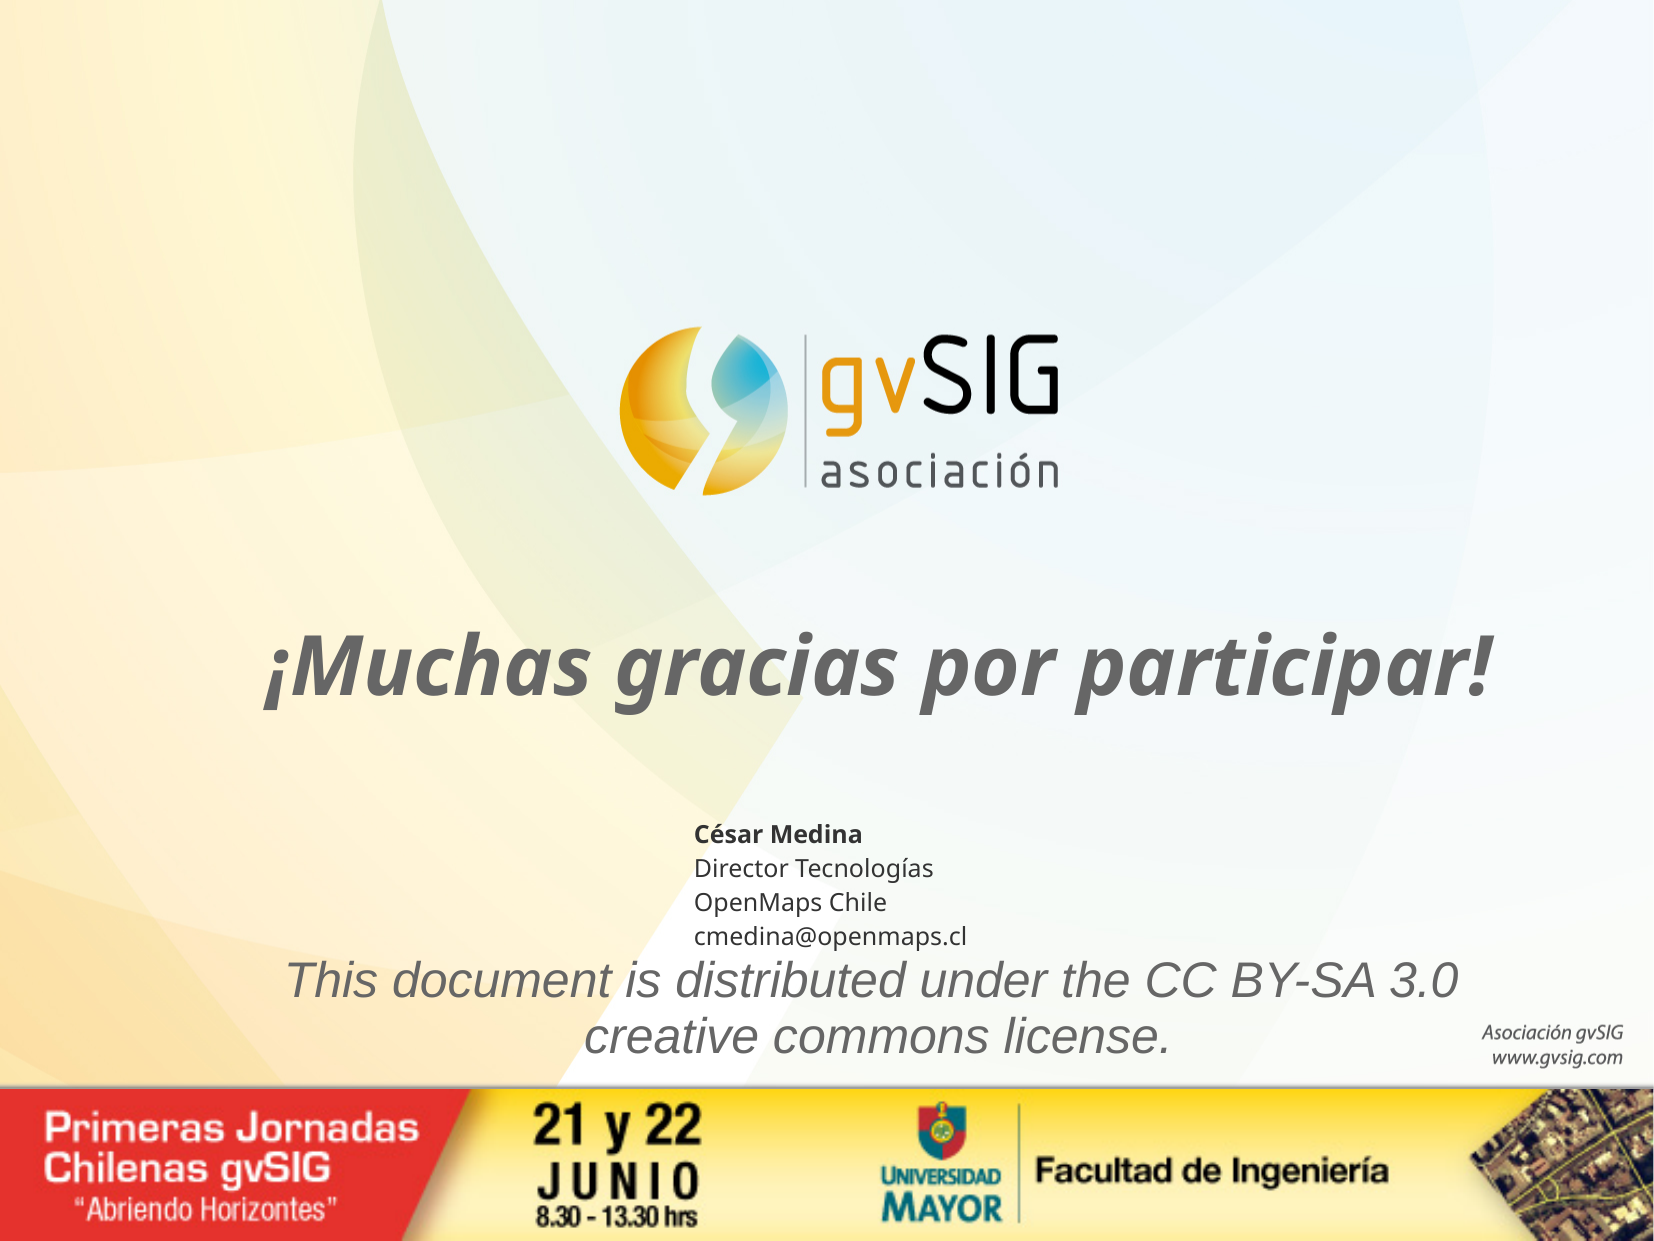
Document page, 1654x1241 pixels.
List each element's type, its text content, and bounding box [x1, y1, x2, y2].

picture [0, 0, 1654, 1241]
text_box This document is distributed under the CC BY-SA 3.0 creative commons license. [85, 944, 1654, 1089]
text_box César Medina Director Tecnologías OpenMaps Chile cmedina@openmaps.cl [679, 808, 1211, 941]
title ¡Muchas gracias por participar! [165, 145, 1595, 728]
